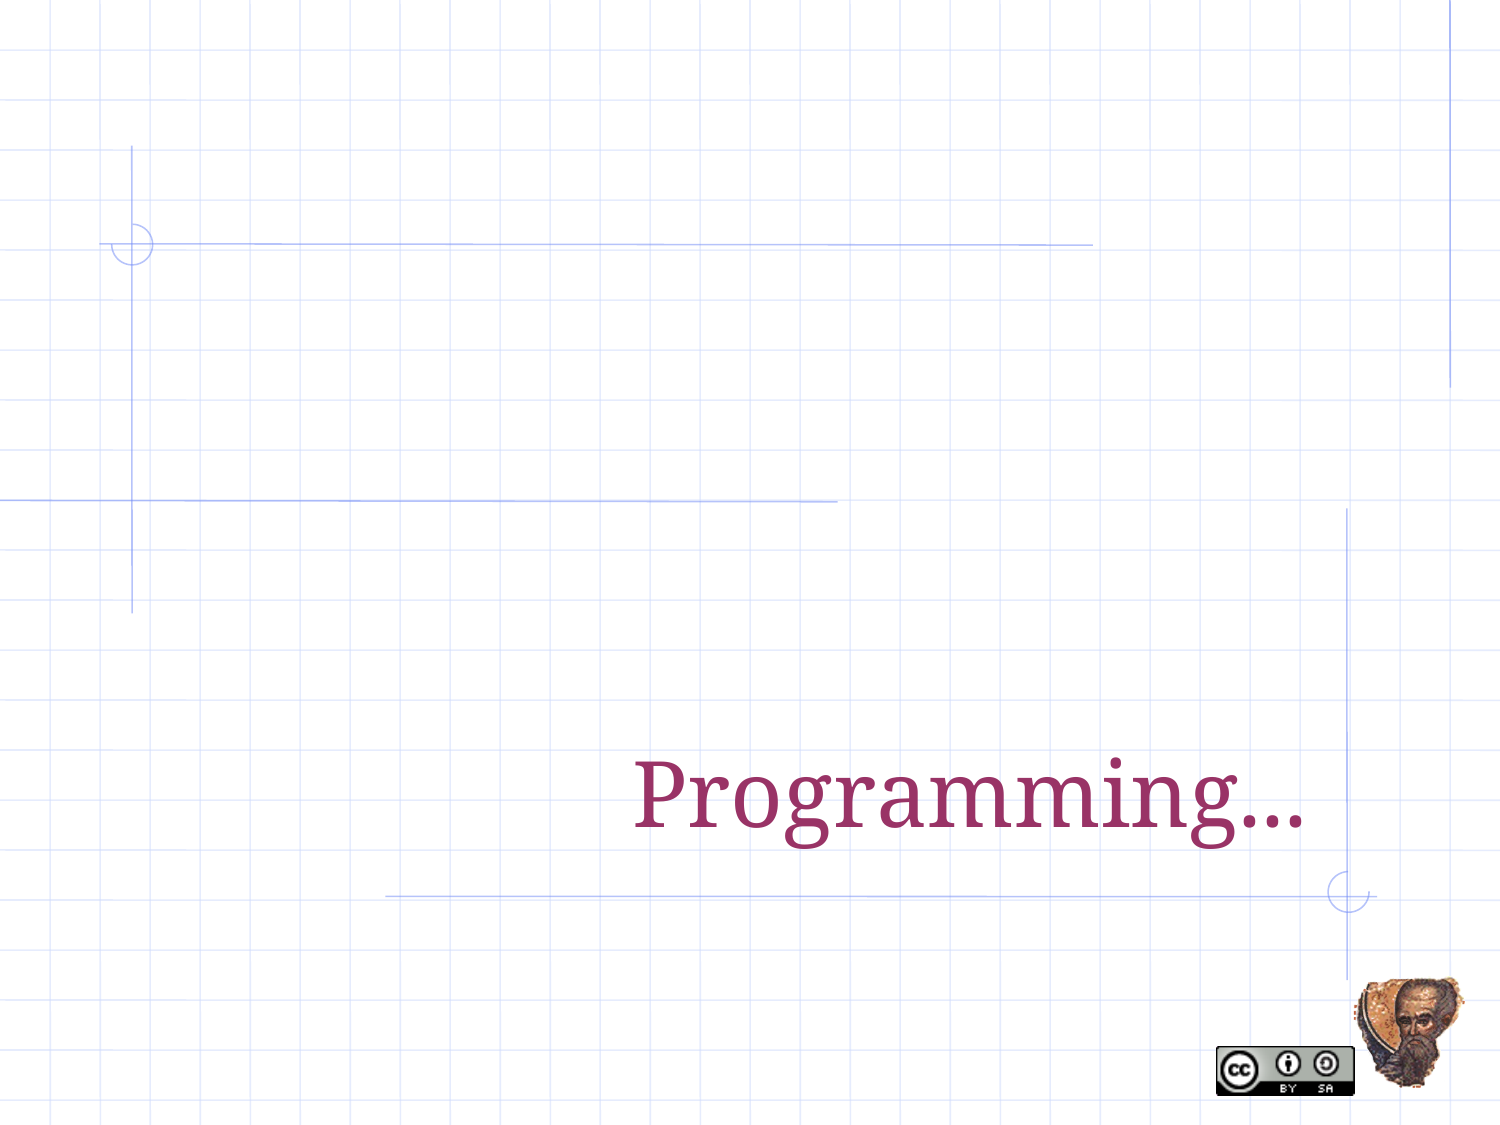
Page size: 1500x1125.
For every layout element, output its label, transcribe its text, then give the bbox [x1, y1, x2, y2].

picture [1216, 976, 1465, 1096]
title Programming... [609, 732, 1309, 865]
